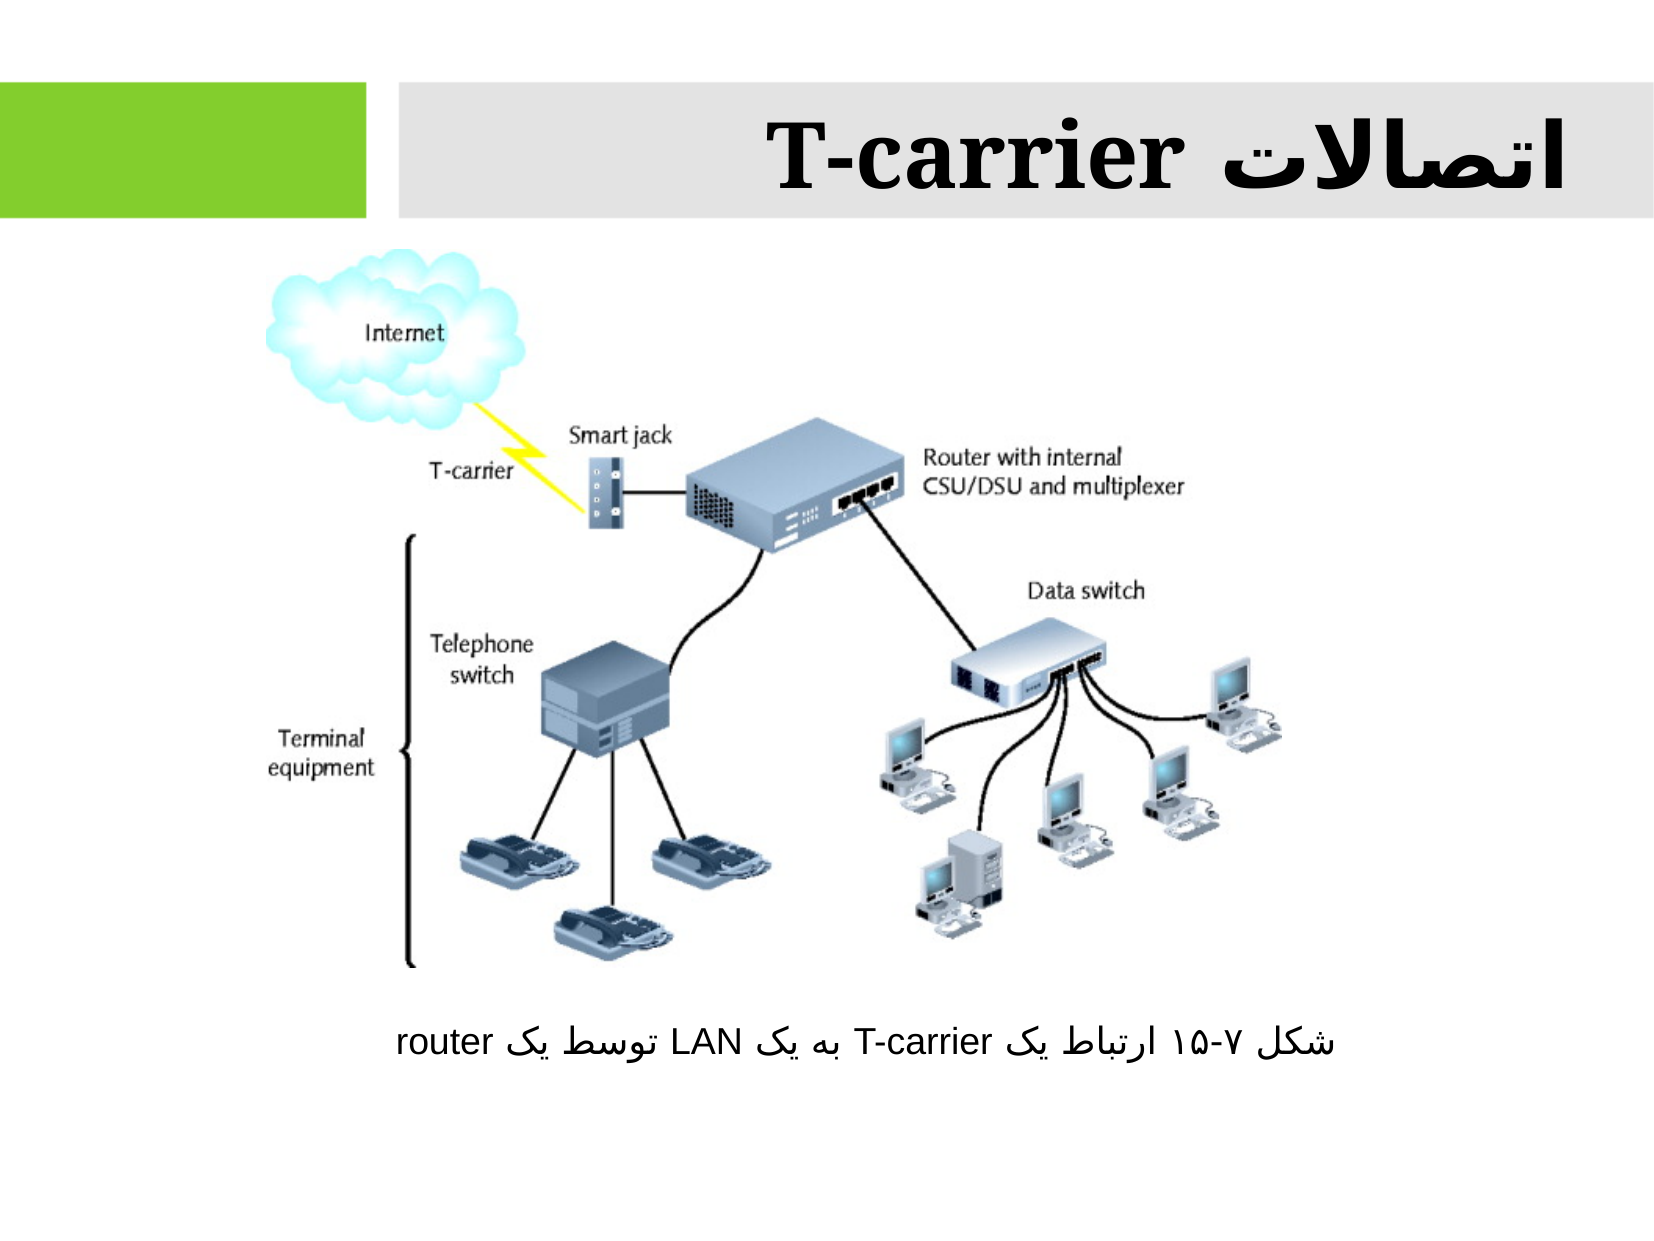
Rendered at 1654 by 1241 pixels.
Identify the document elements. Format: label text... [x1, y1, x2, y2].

picture [0, 0, 1654, 1241]
title اتصالات T-carrier [82, 49, 1571, 257]
text_box شکل ۷-۱۵ ارتباط یک T-carrier به یک LAN توسط یک router [252, 1009, 1516, 1070]
